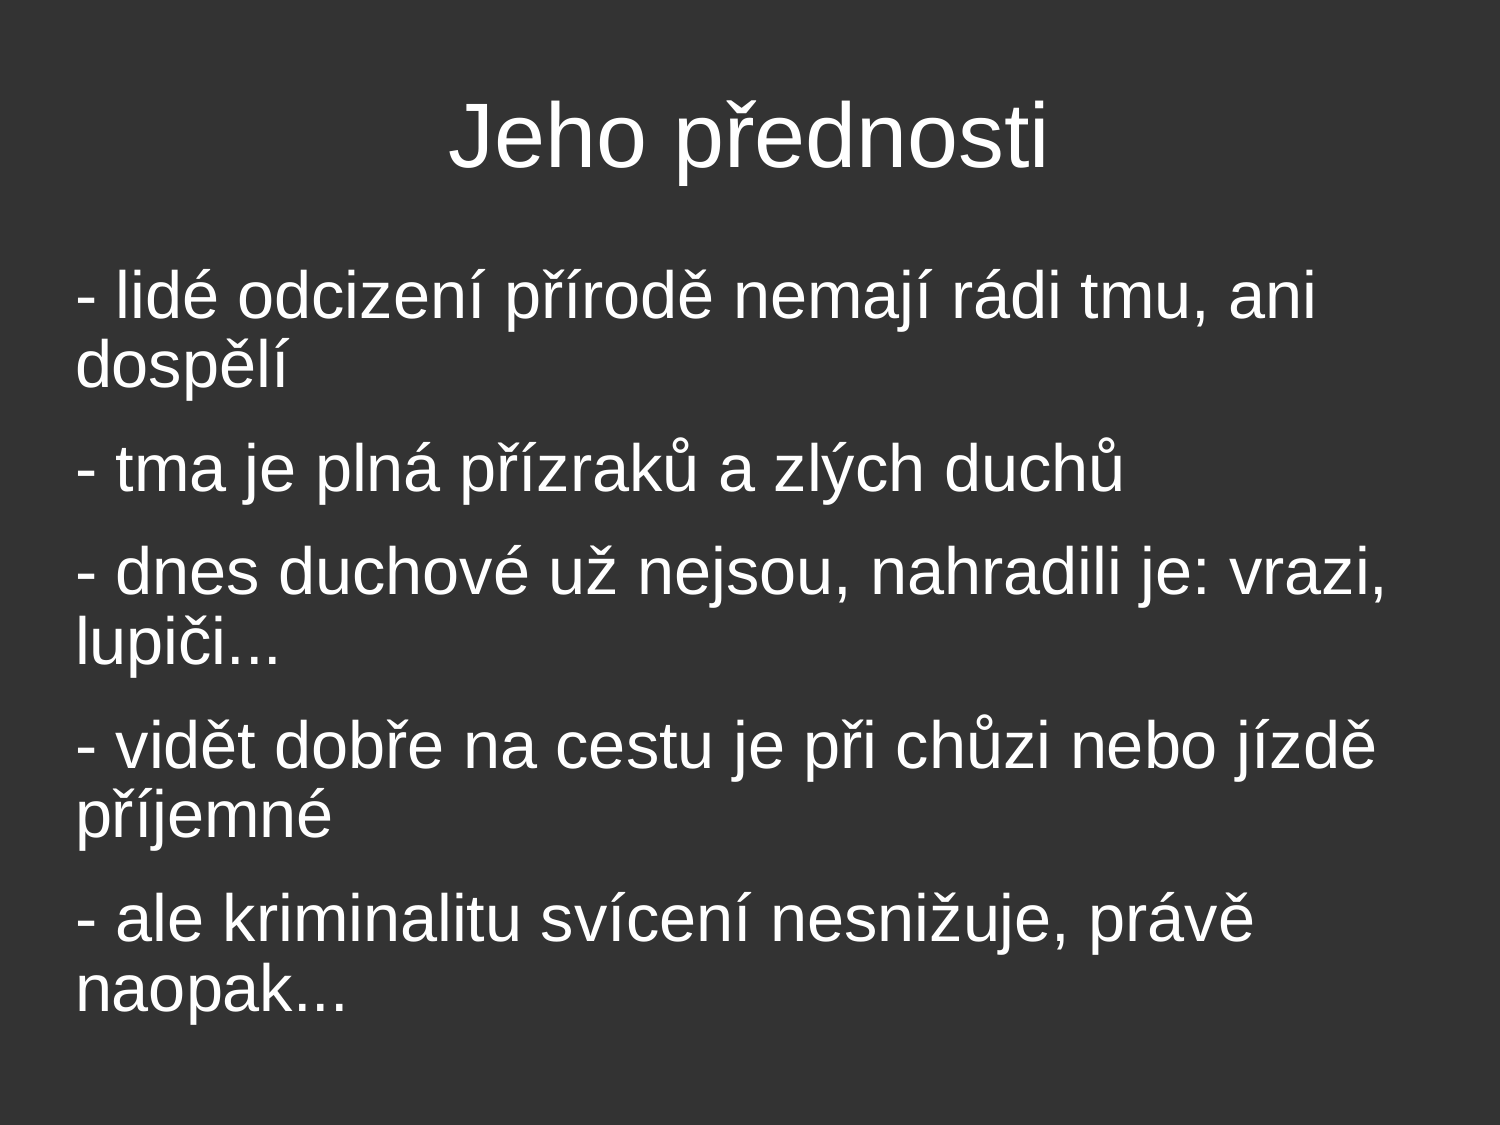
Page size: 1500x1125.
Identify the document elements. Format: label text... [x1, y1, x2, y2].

list - lidé odcizení přírodě nemají rádi tmu, ani dospělí - tma je plná přízraků a zlých duchů - dnes duchové už nejsou, nahradili je: vrazi, lupiči... - vidět dobře na cestu je při chůzi nebo jízdě příjemné - ale kriminalitu svícení nesnižuje, právě naopak... [75, 262, 1425, 1031]
title Jeho přednosti [75, 21, 1425, 257]
